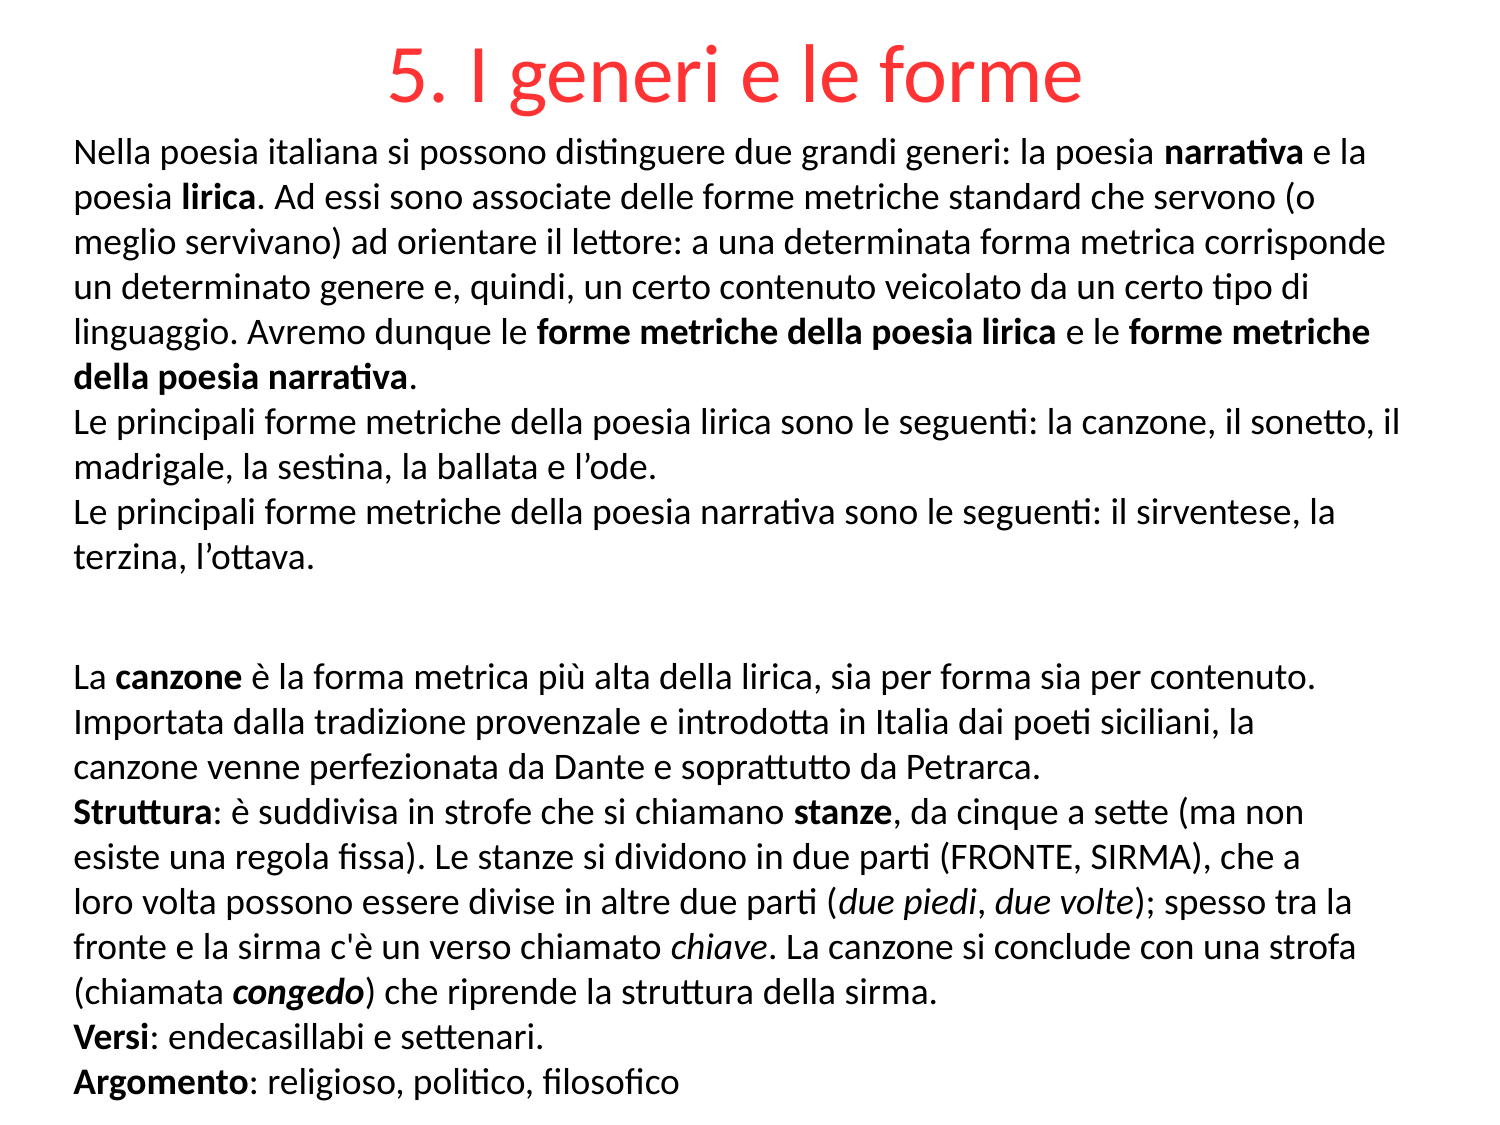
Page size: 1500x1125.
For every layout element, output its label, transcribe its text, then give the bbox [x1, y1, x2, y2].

text_box 5. I generi e le forme [46, 11, 1425, 176]
text_box La canzone è la forma metrica più alta della lirica, sia per forma sia per contenuto. Importata dalla tradizione provenzale e introdotta in Italia dai poeti siciliani, la canzone venne perfezionata da Dante e soprattutto da Petrarca. Struttura: è suddivisa in strofe che si chiamano stanze, da cinque a sette (ma non esiste una regola fissa). Le stanze si dividono in due parti (FRONTE, SIRMA), che a loro volta possono essere divise in altre due parti (due piedi, due volte); spesso tra la fronte e la sirma c'è un verso chiamato chiave. La canzone si conclude con una strofa (chiamata congedo) che riprende la struttura della sirma. Versi: endecasillabi e settenari. Argomento: religioso, politico, filosofico [58, 644, 1383, 1110]
text_box Nella poesia italiana si possono distinguere due grandi generi: la poesia narrativa e la poesia lirica. Ad essi sono associate delle forme metriche standard che servono (o meglio servivano) ad orientare il lettore: a una determinata forma metrica corrisponde un determinato genere e, quindi, un certo contenuto veicolato da un certo tipo di linguaggio. Avremo dunque le forme metriche della poesia lirica e le forme metriche della poesia narrativa. Le principali forme metriche della poesia lirica sono le seguenti: la canzone, il sonetto, il madrigale, la sestina, la ballata e l’ode. Le principali forme metriche della poesia narrativa sono le seguenti: il sirventese, la terzina, l’ottava. [58, 119, 1430, 585]
